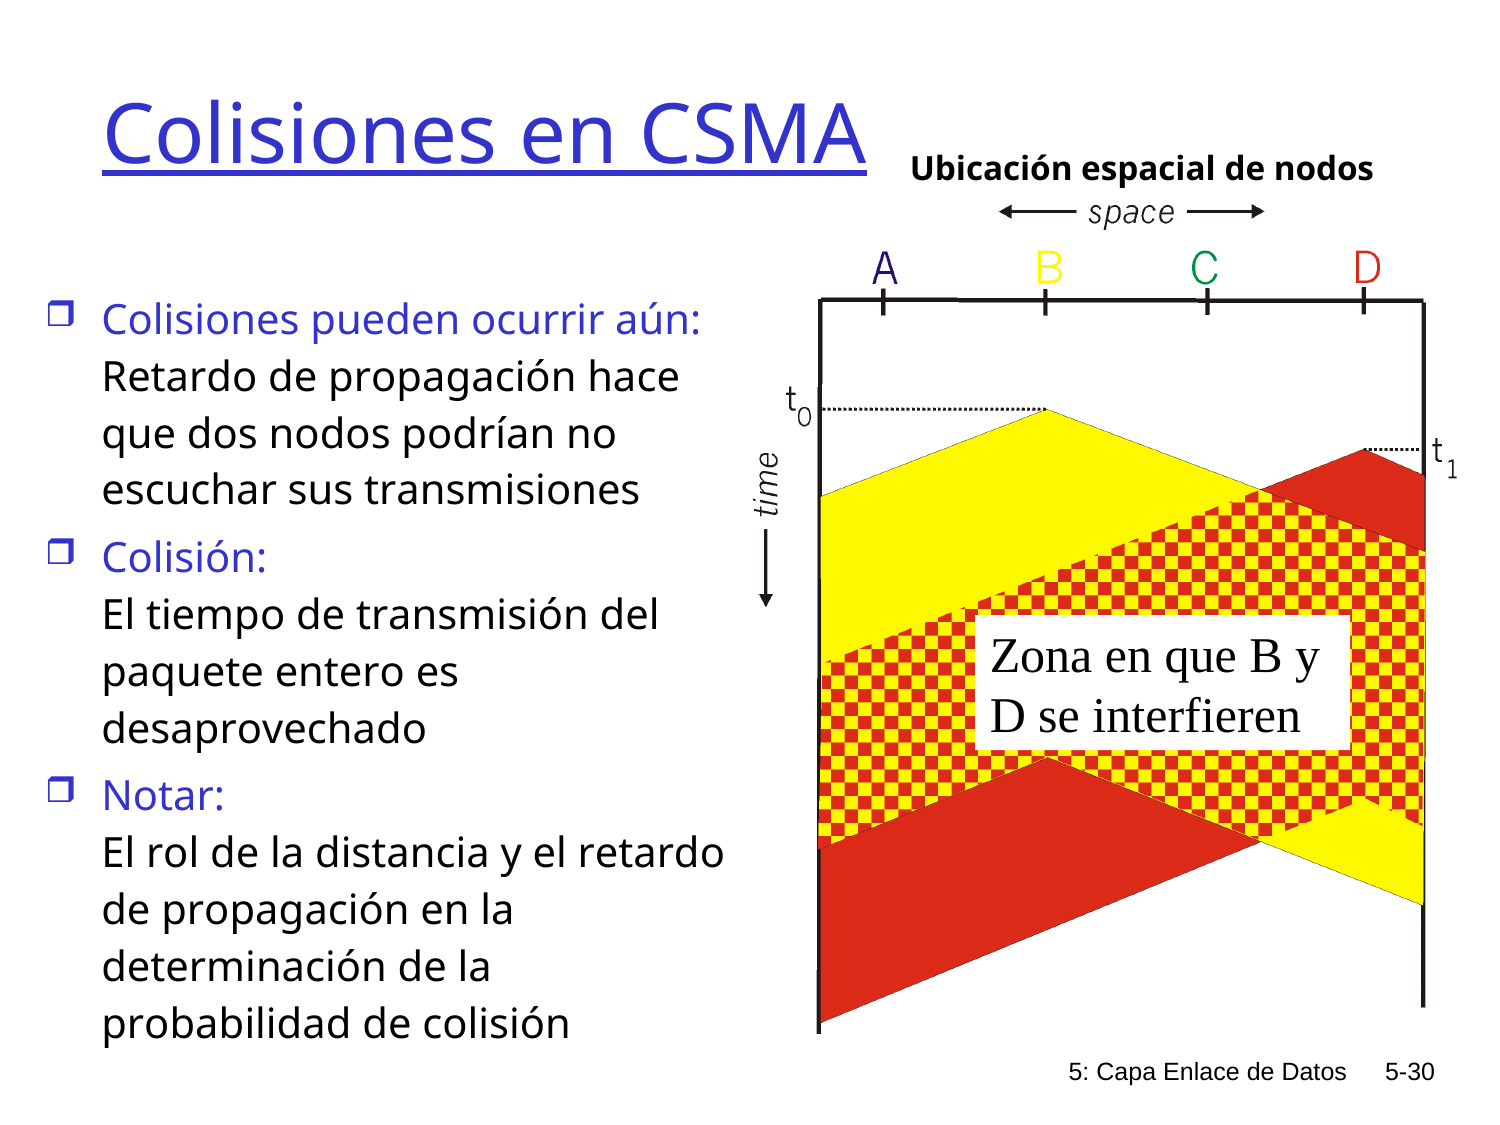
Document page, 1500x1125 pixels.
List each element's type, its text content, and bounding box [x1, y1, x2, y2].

list Colisiones pueden ocurrir aún: Retardo de propagación hace que dos nodos podrían no escuchar sus transmisiones Colisión: El tiempo de transmisión del paquete entero es desaprovechado Notar: El rol de la distancia y el retardo de propagación en la determinación de la probabilidad de colisión [30, 281, 751, 1076]
picture [753, 204, 1457, 1034]
text_box Zona en que B y D se interfieren [975, 615, 1351, 751]
title Colisiones en CSMA [87, 37, 1363, 225]
text_box Ubicación espacial de nodos [894, 139, 1443, 195]
